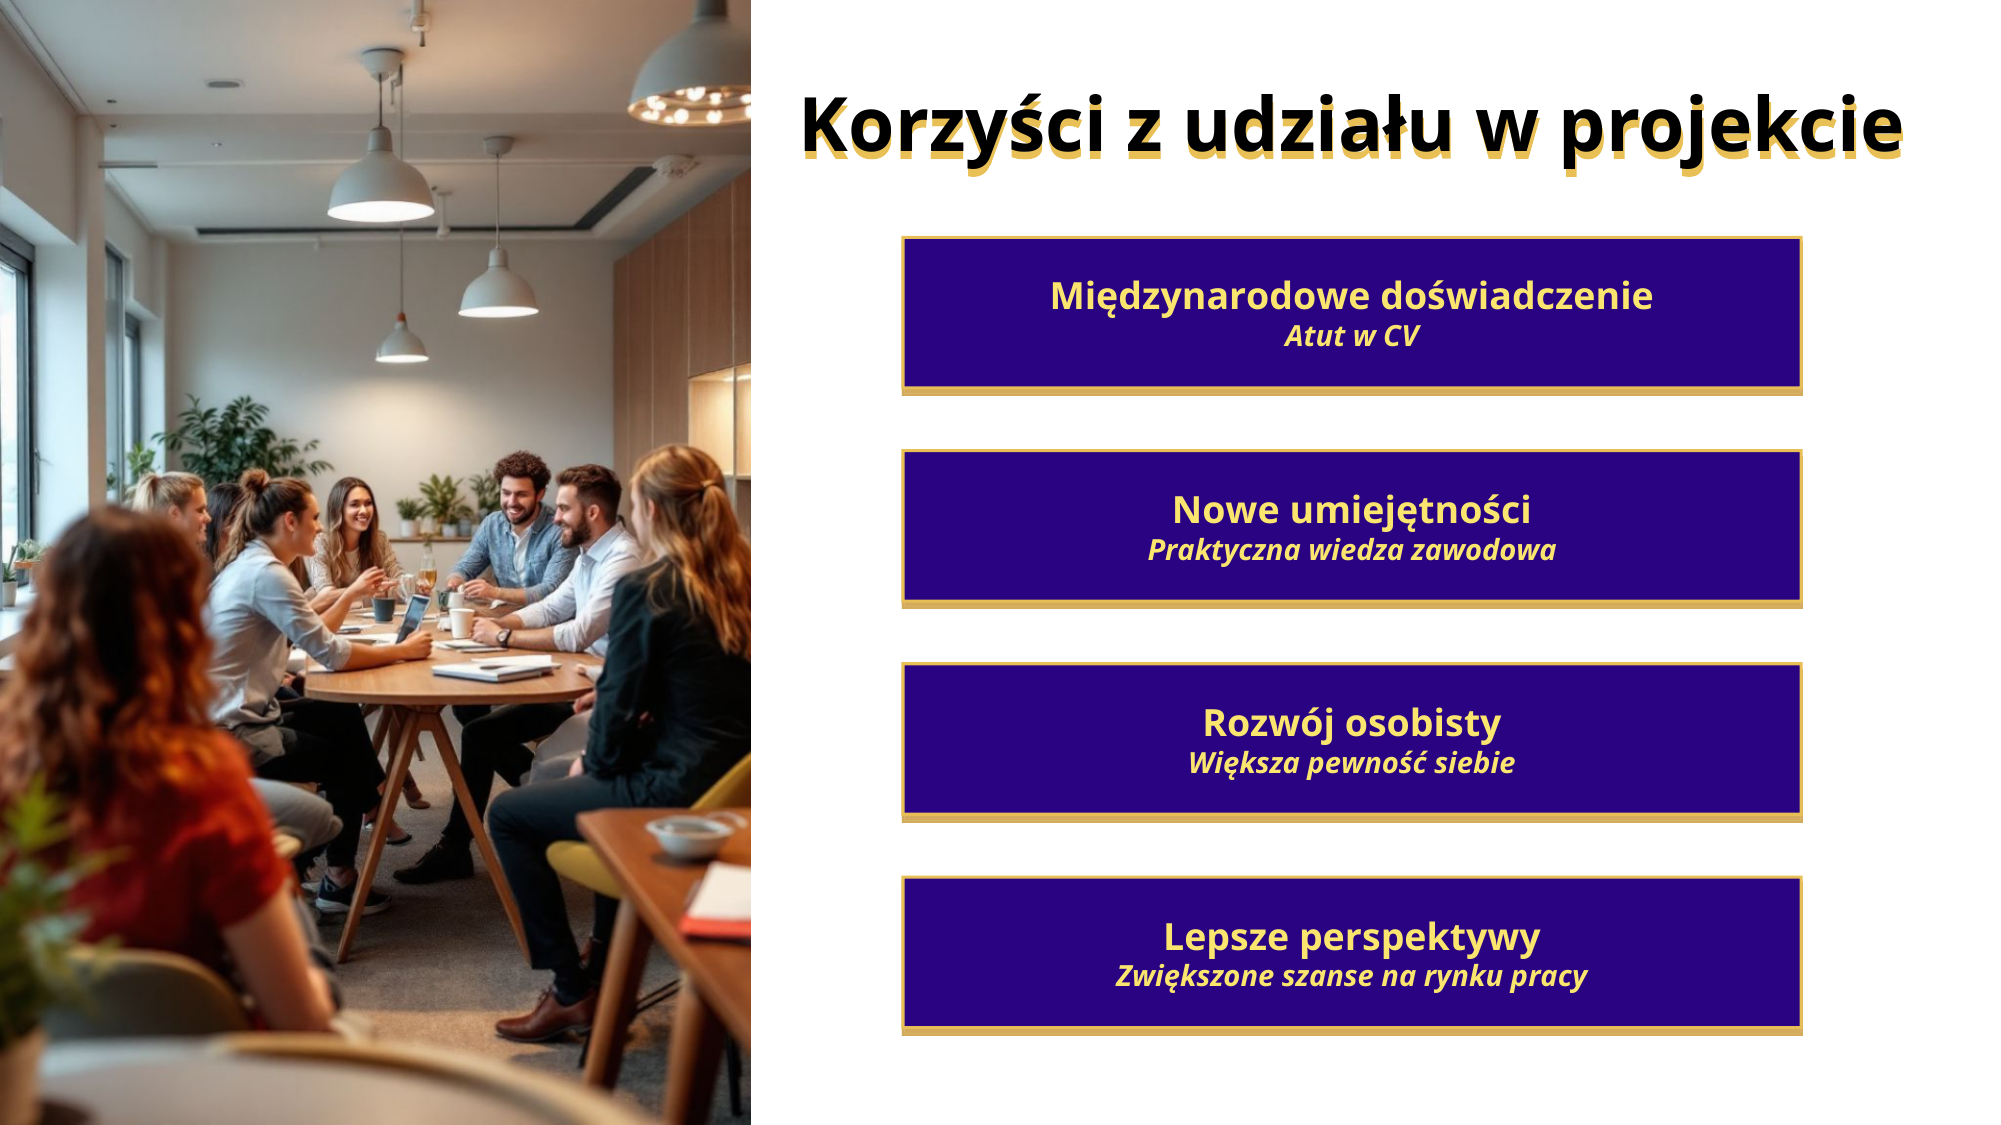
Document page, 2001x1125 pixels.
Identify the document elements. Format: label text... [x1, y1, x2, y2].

text_box Międzynarodowe doświadczenie Atut w CV [903, 237, 1801, 388]
text_box Nowe umiejętności Praktyczna wiedza zawodowa [903, 451, 1801, 601]
picture [0, 0, 751, 1125]
text_box Korzyści z udziału w projekcie [783, 68, 1999, 175]
text_box Lepsze perspektywy Zwiększone szanse na rynku pracy [903, 877, 1801, 1028]
text_box Rozwój osobisty Większa pewność siebie [903, 664, 1801, 814]
